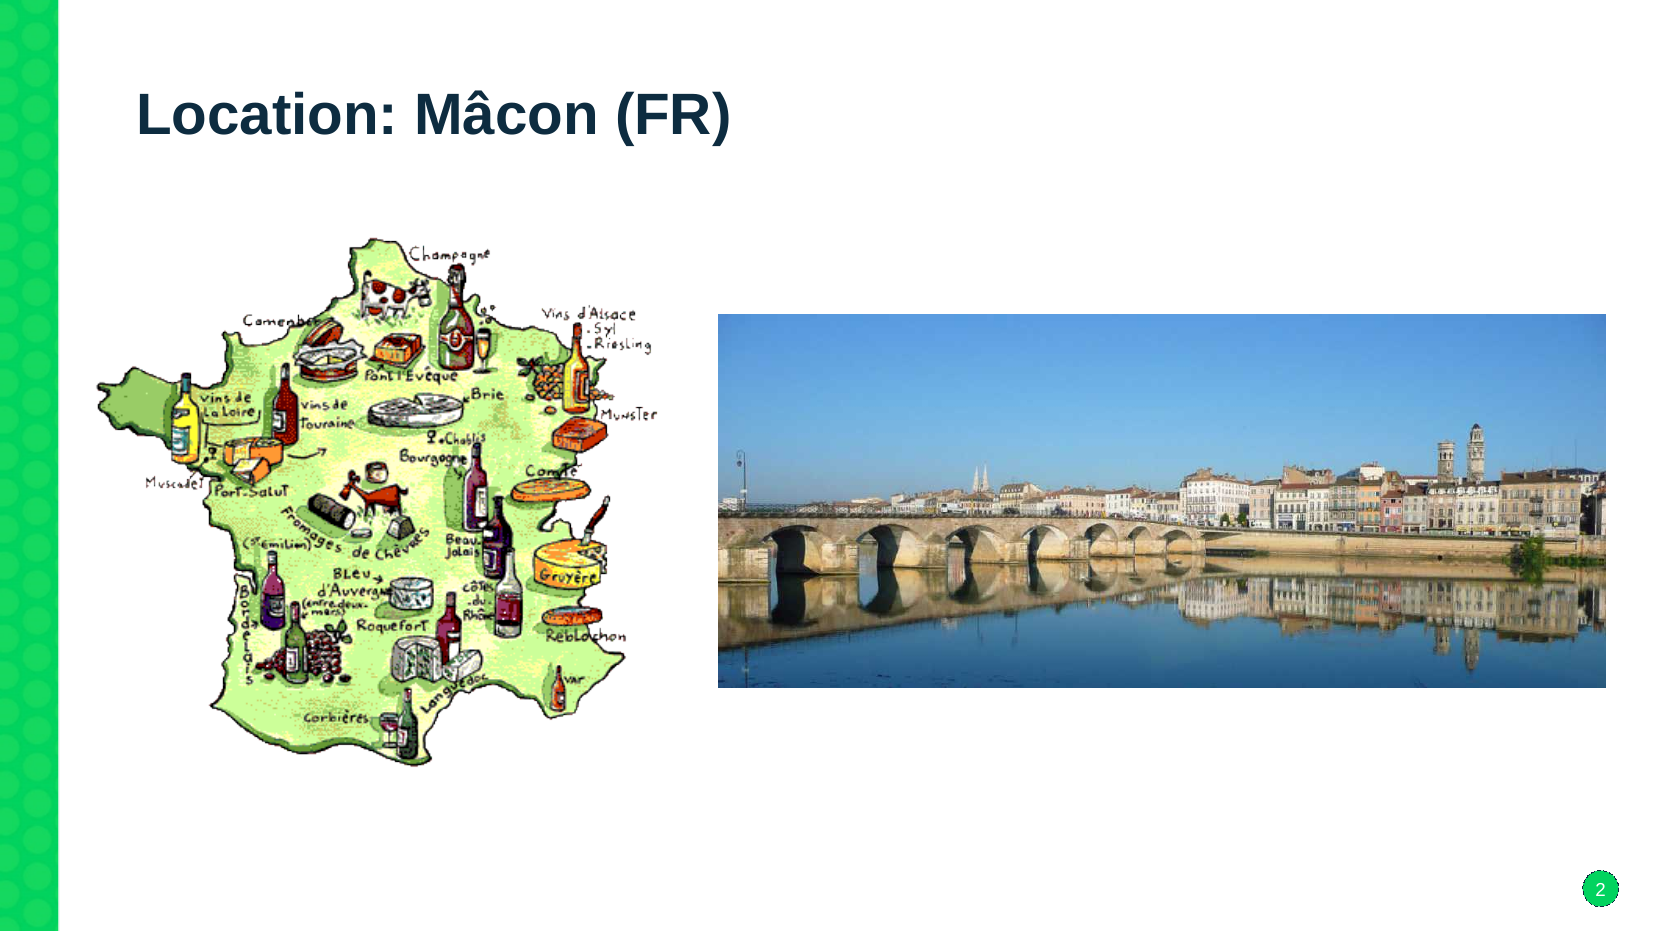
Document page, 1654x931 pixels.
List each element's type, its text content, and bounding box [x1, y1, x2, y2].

picture [90, 194, 681, 783]
title Location: Mâcon (FR) [121, 37, 1531, 193]
picture [718, 314, 1606, 688]
picture [0, 0, 76, 931]
